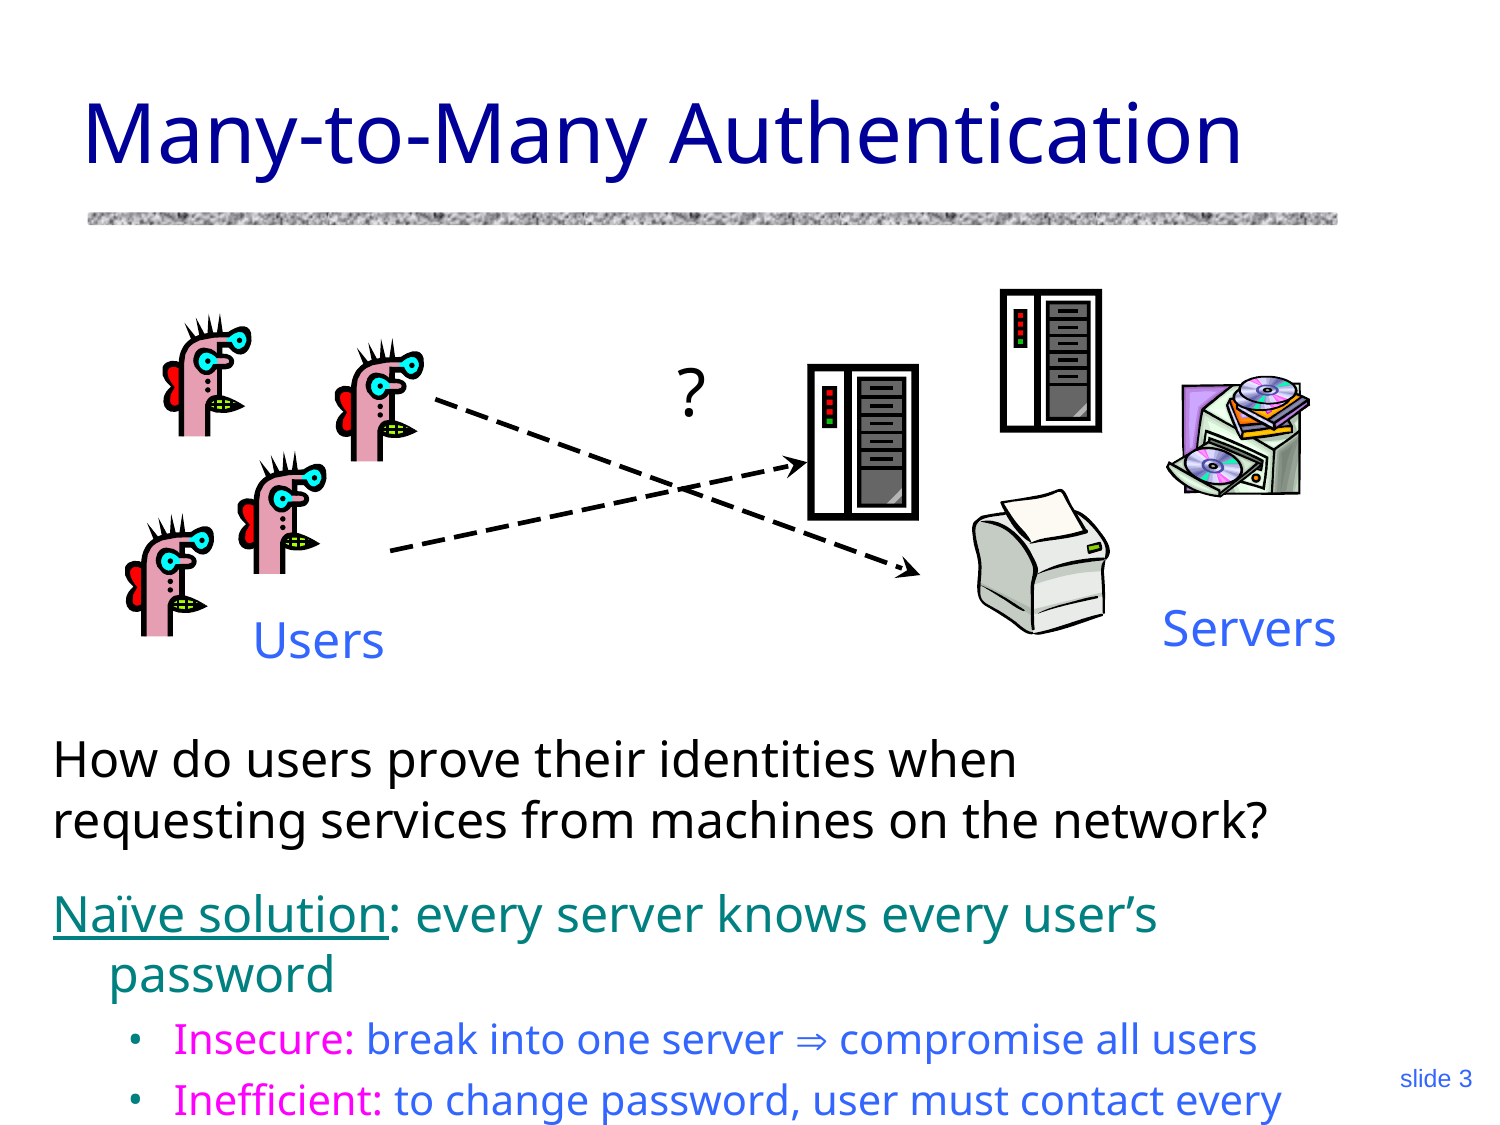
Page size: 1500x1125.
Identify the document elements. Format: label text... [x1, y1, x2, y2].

picture [334, 337, 426, 463]
text_box Users [237, 612, 401, 676]
picture [162, 312, 253, 438]
picture [807, 362, 921, 522]
picture [999, 287, 1104, 434]
picture [969, 486, 1113, 638]
text_box Servers [1147, 599, 1353, 664]
picture [87, 212, 1338, 226]
picture [237, 450, 328, 576]
picture [1163, 374, 1313, 501]
text_box Naïve solution: every server knows every user’s password Insecure: break into one server  compromise all users Inefficient: to change password, user must contact every server [37, 875, 1397, 1076]
text_box slide <number> [1174, 1025, 1488, 1101]
text_box Many-to-Many Authentication [66, 37, 1451, 188]
picture [125, 512, 216, 638]
text_box ? [662, 342, 722, 438]
text_box How do users prove their identities when requesting services from machines on the network? [37, 731, 1285, 856]
